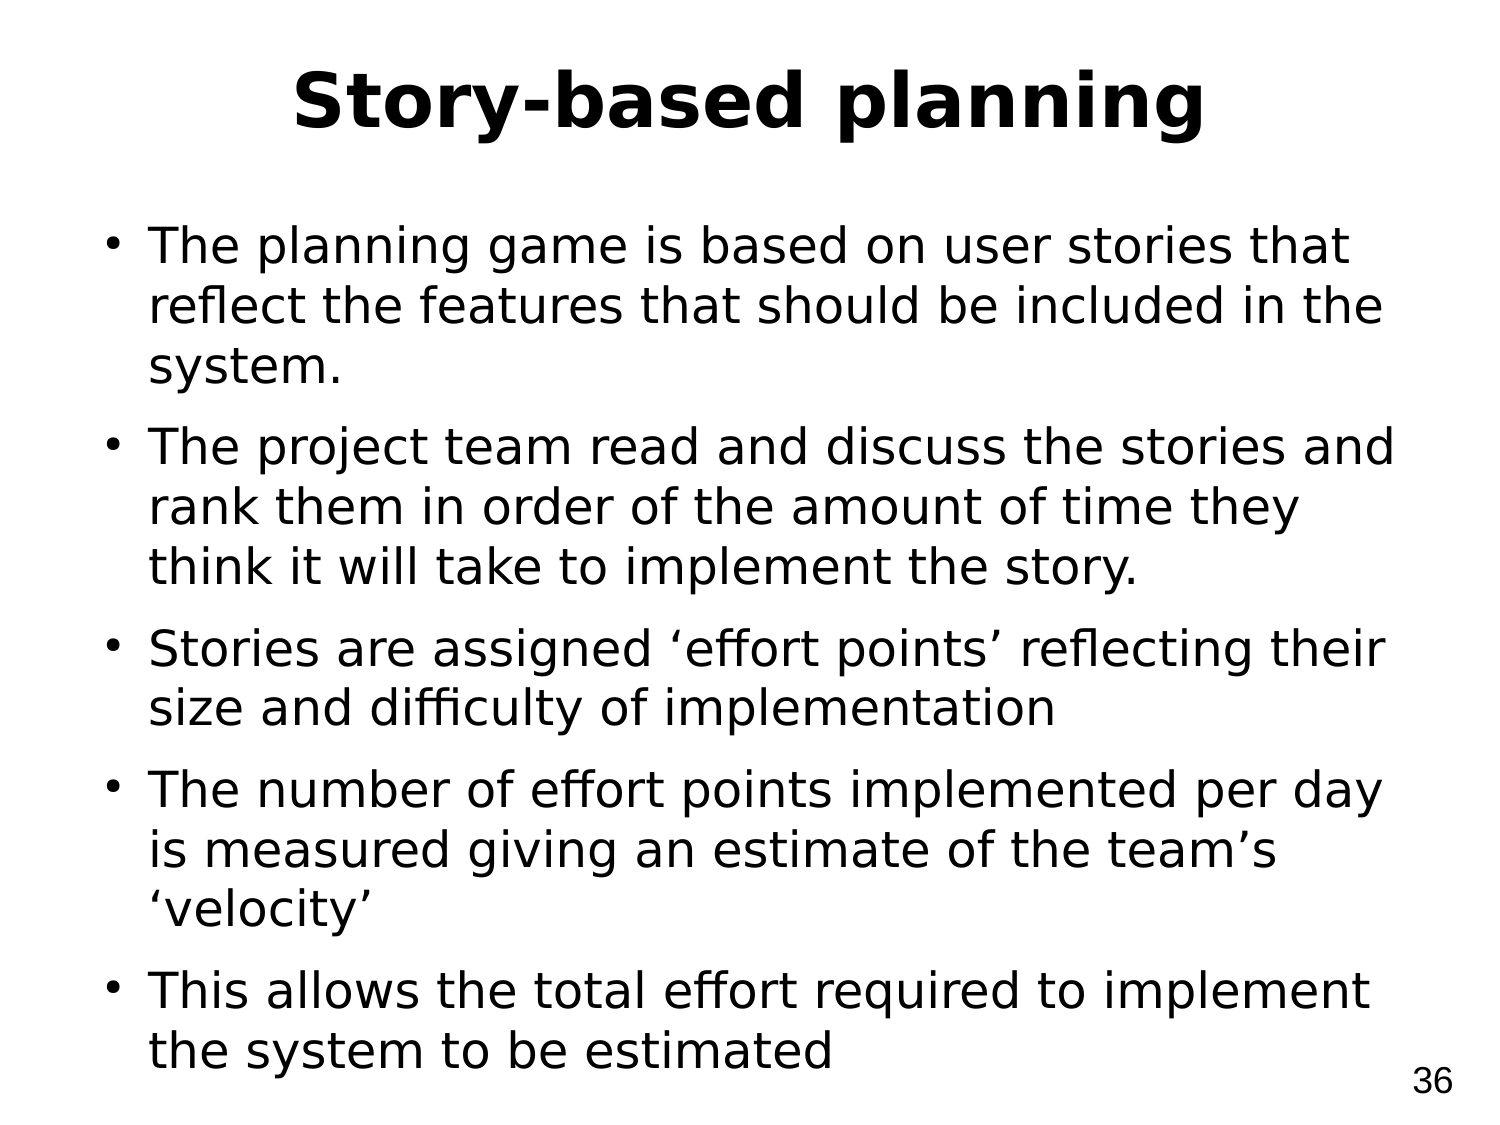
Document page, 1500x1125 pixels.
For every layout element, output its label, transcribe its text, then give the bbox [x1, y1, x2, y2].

title Story-based planning [75, 44, 1425, 177]
list The planning game is based on user stories that reflect the features that should be included in the system. The project team read and discuss the stories and rank them in order of the amount of time they think it will take to implement the story. Stories are assigned ‘effort points’ reflecting their size and difficulty of implementation The number of effort points implemented per day is measured giving an estimate of the team’s ‘velocity’ This allows the total effort required to implement the system to be estimated [75, 206, 1425, 1093]
